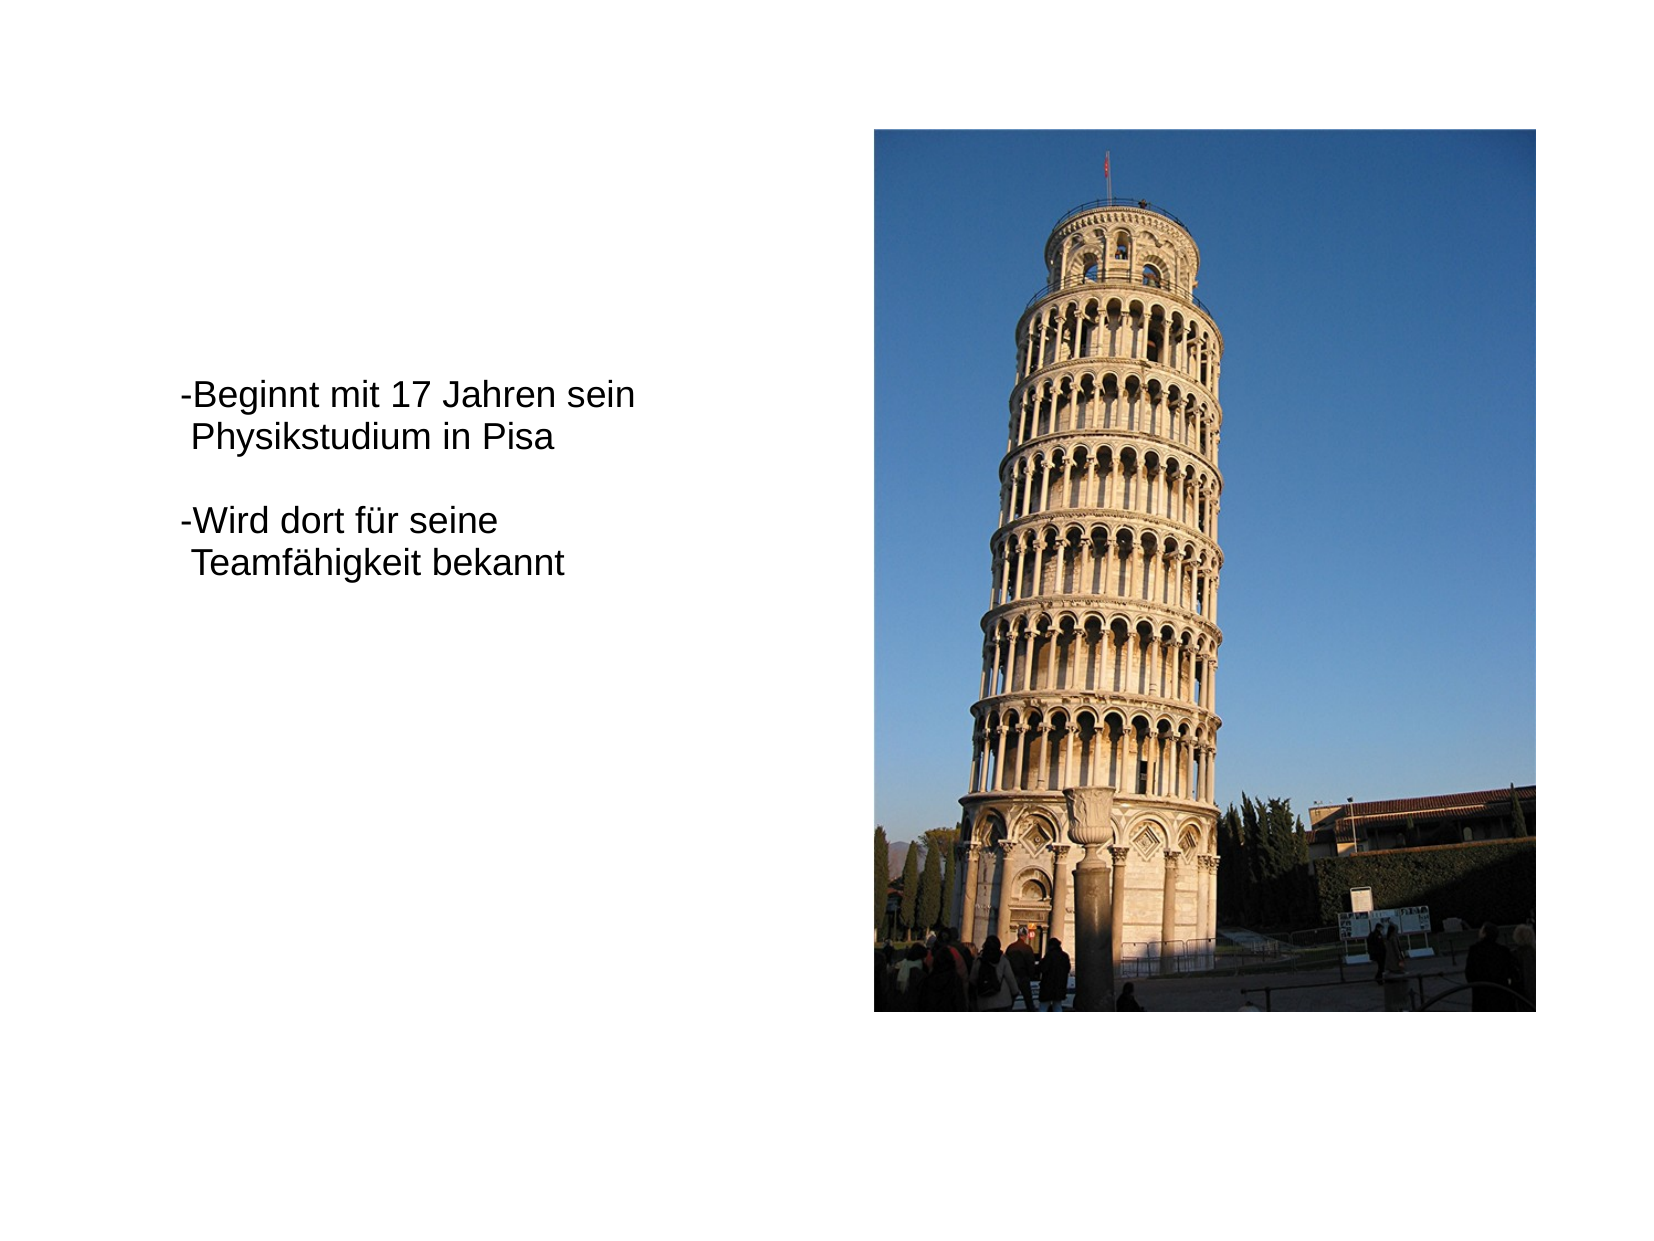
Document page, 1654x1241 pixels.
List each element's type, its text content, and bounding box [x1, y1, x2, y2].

picture [873, 129, 1536, 1012]
text_box -Beginnt mit 17 Jahren sein Physikstudium in Pisa -Wird dort für seine Teamfähigkeit bekannt [165, 366, 686, 592]
